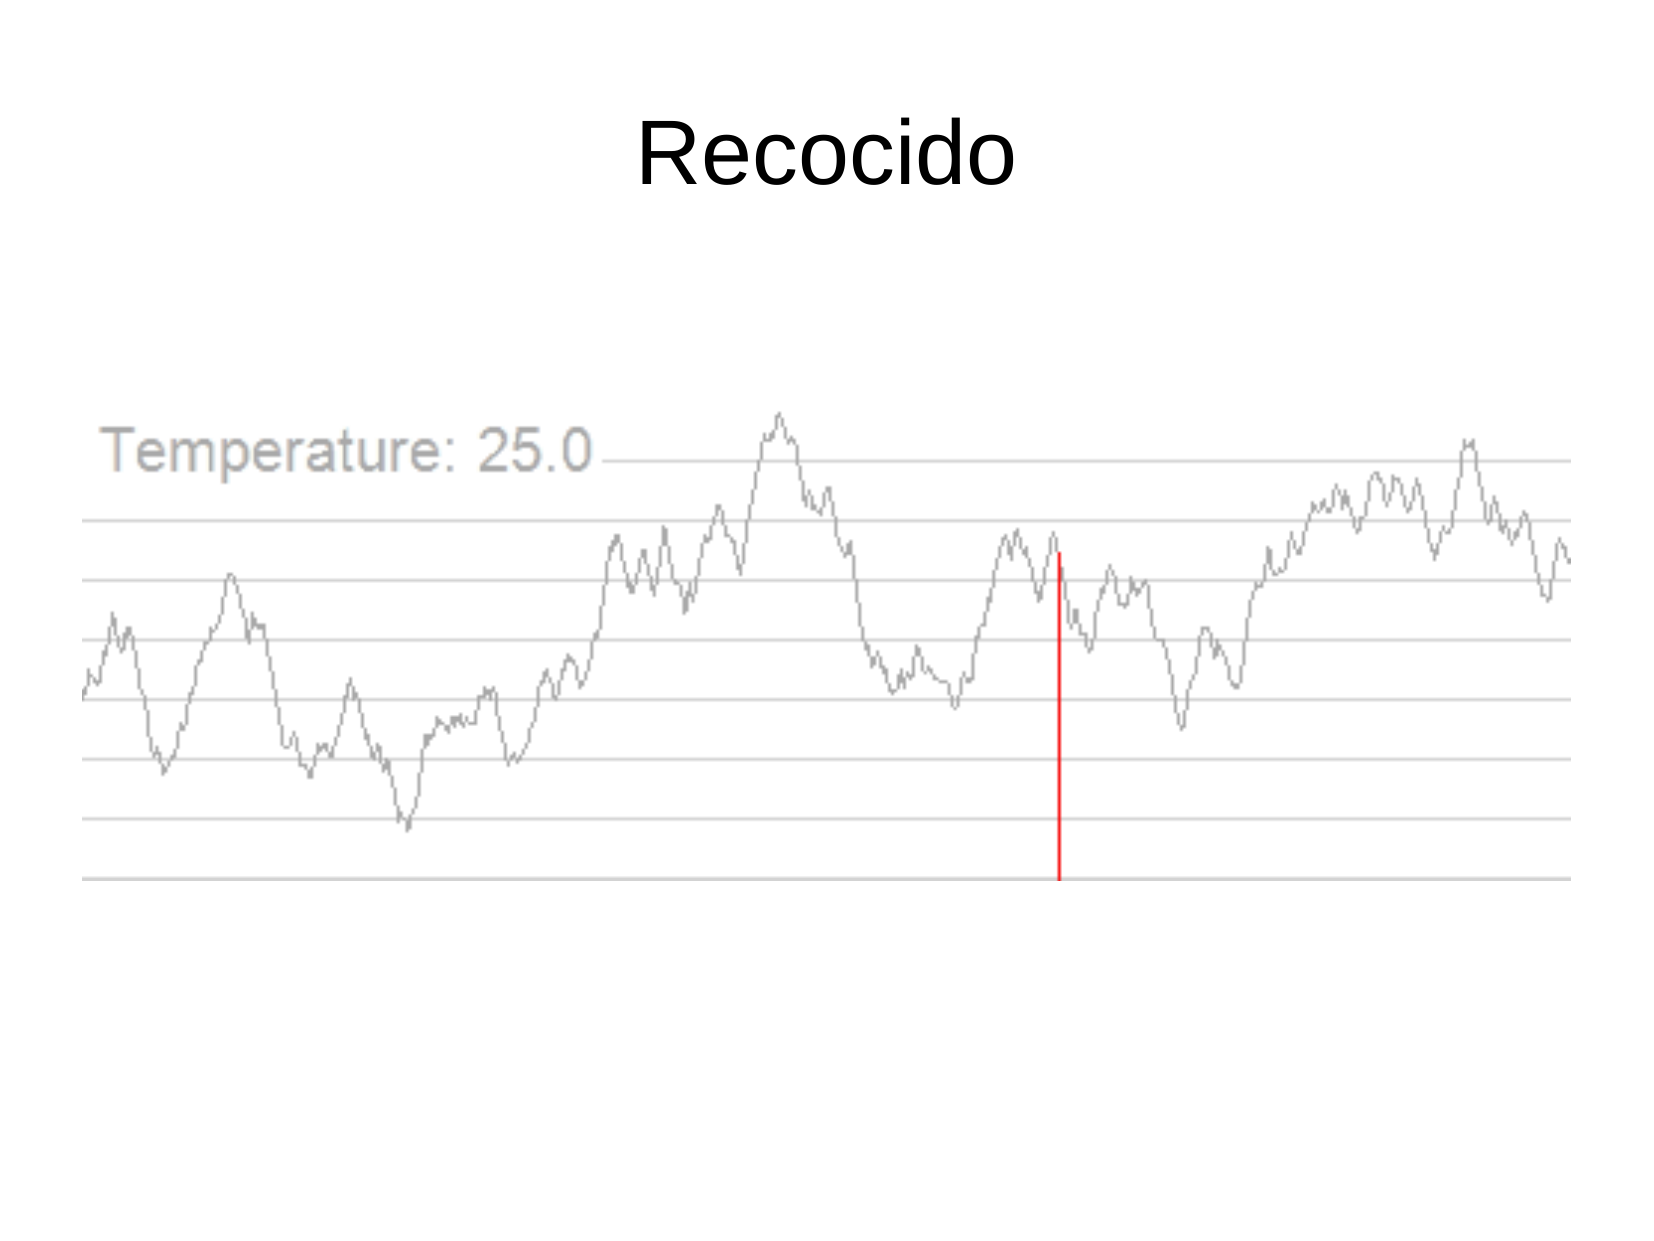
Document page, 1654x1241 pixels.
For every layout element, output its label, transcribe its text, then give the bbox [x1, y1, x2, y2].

picture [82, 401, 1571, 881]
title Recocido [82, 49, 1571, 257]
